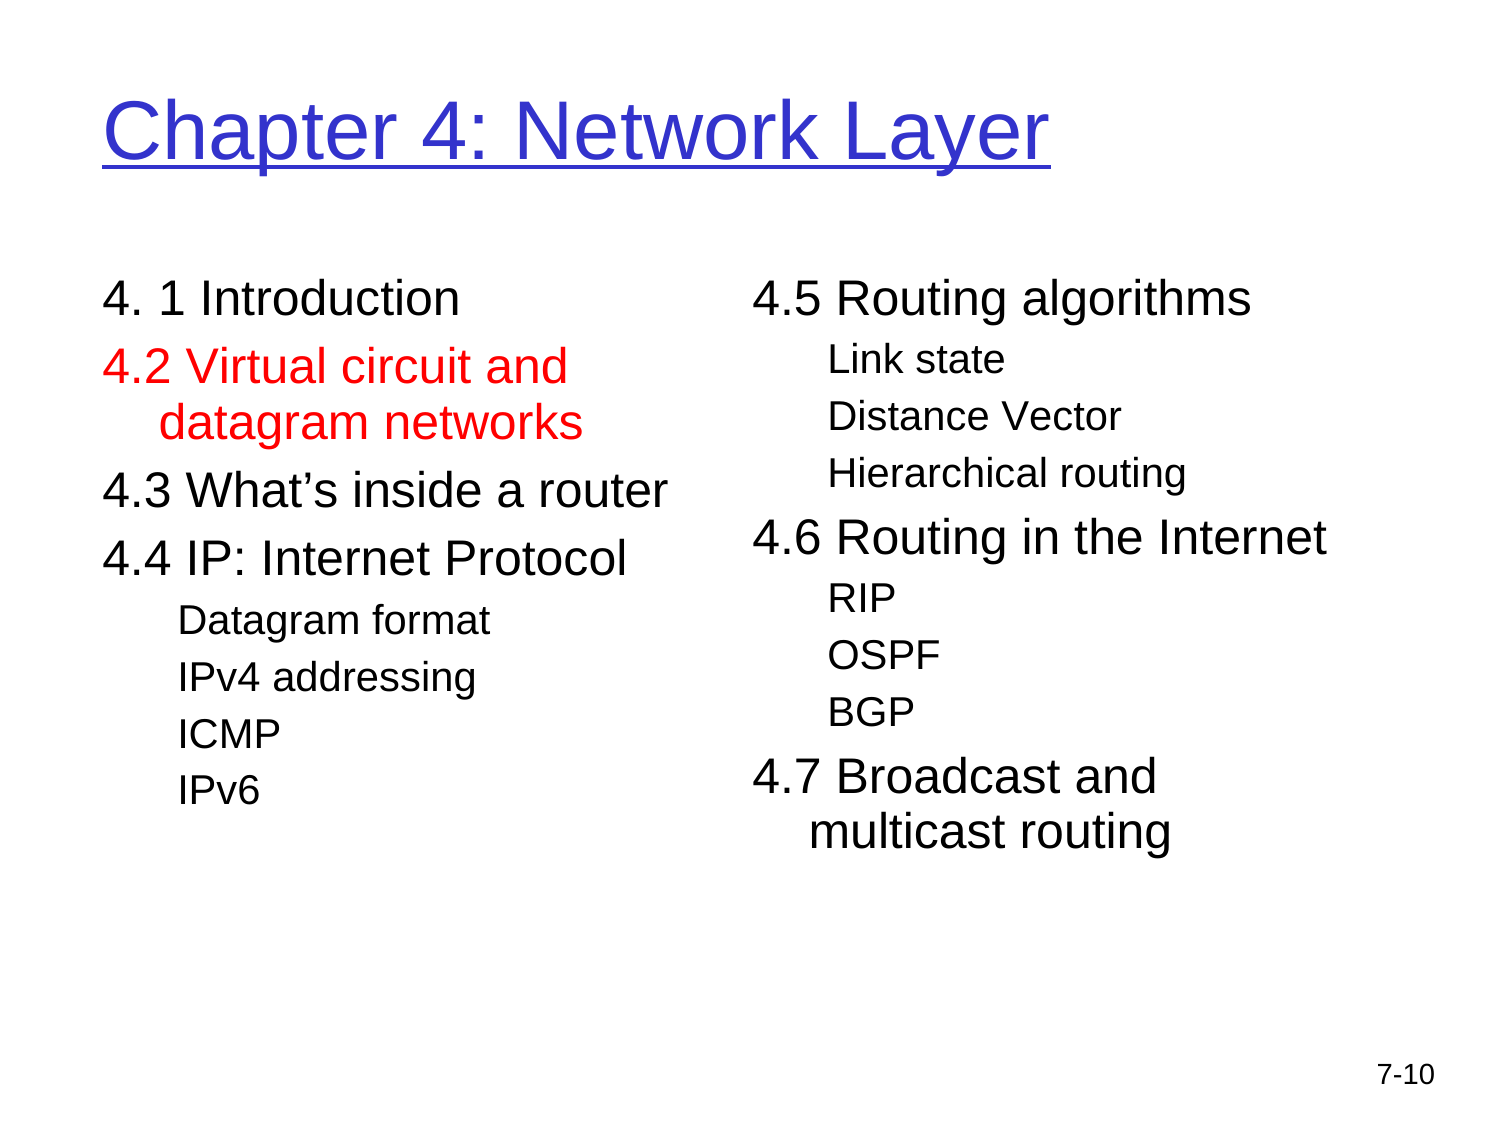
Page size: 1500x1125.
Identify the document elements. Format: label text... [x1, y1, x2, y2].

list 4. 1 Introduction 4.2 Virtual circuit and datagram networks 4.3 What’s inside a router 4.4 IP: Internet Protocol Datagram format IPv4 addressing ICMP IPv6 [87, 262, 713, 1026]
title Chapter 4: Network Layer [87, 37, 1363, 225]
list 4.5 Routing algorithms Link state Distance Vector Hierarchical routing 4.6 Routing in the Internet RIP OSPF BGP 4.7 Broadcast and multicast routing [737, 262, 1363, 1026]
